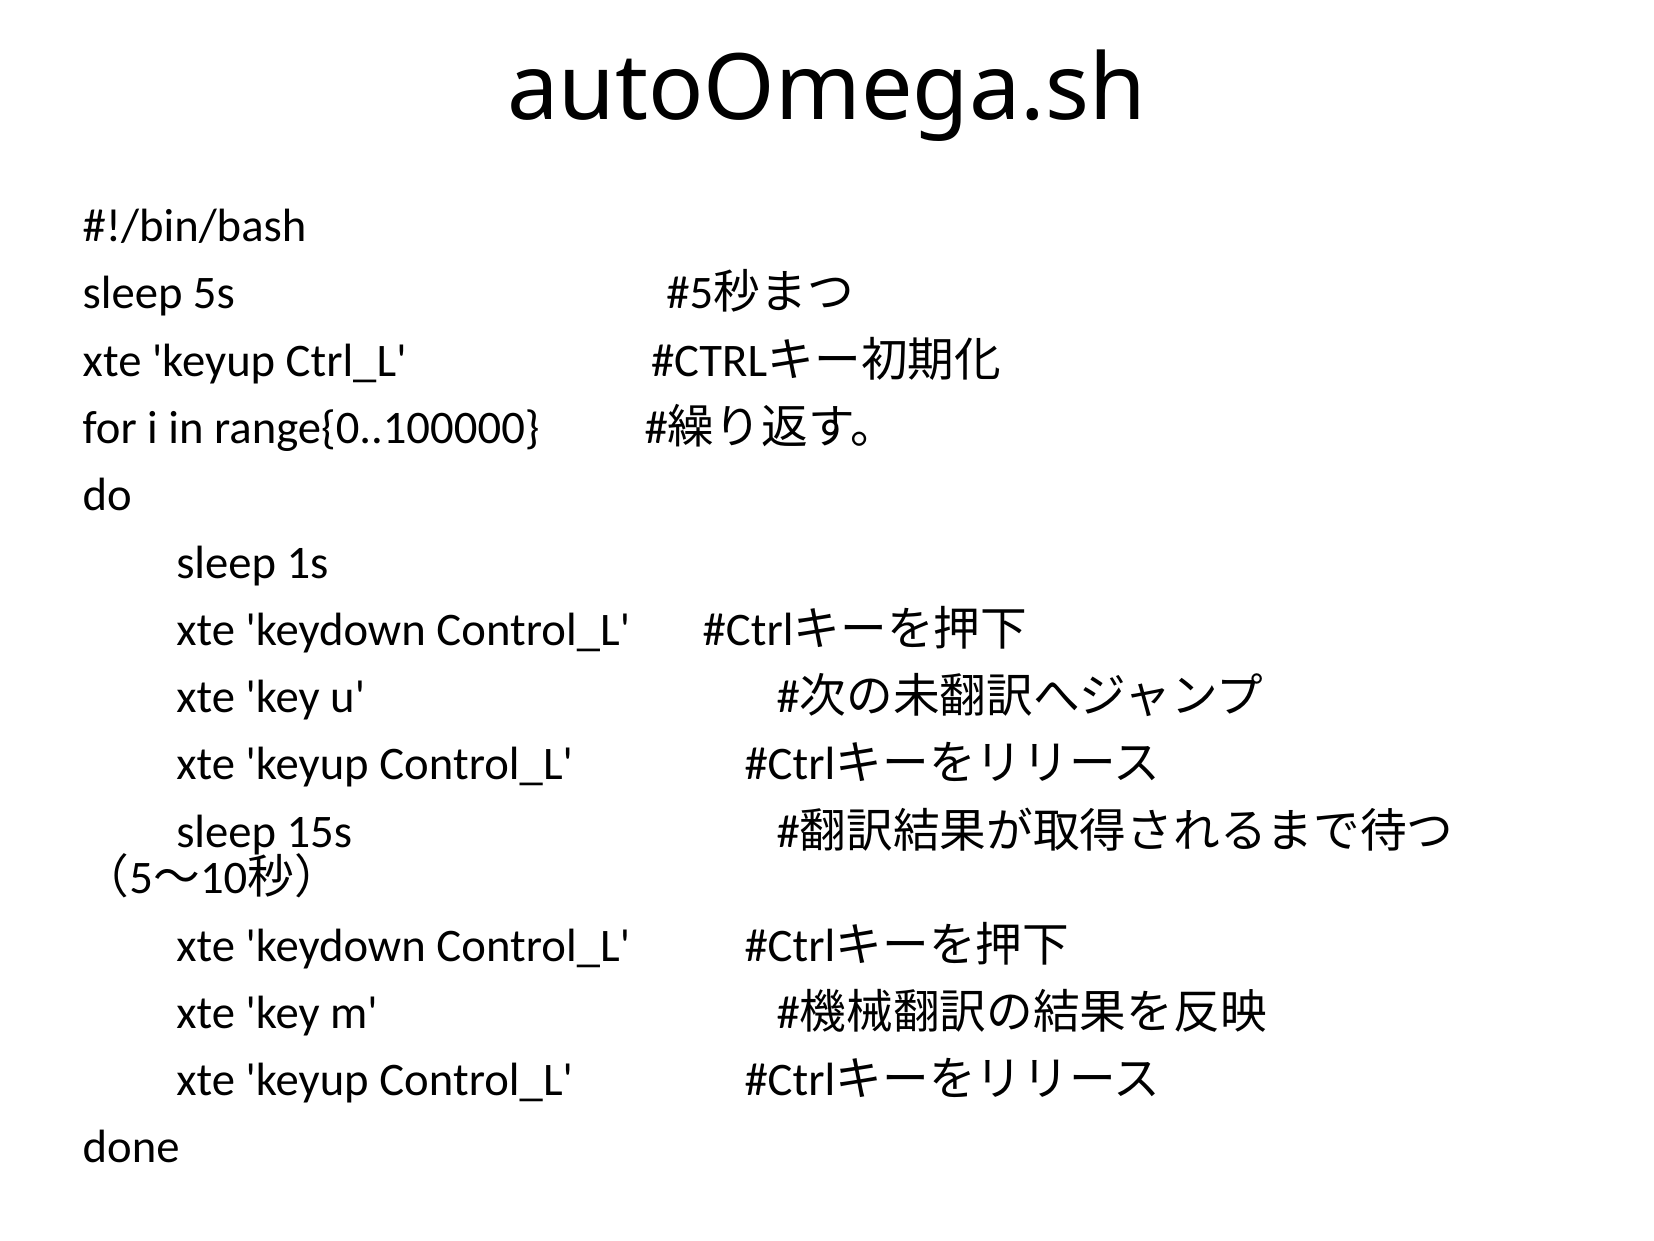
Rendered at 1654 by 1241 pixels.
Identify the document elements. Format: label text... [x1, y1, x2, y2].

title autoOmega.sh [82, 17, 1571, 150]
list #!/bin/bash sleep 5s #5秒まつ xte 'keyup Ctrl_L' #CTRLキー初期化 for i in range{0..100000} #繰り返す。 do sleep 1s xte 'keydown Control_L' #Ctrlキーを押下 xte 'key u' #次の未翻訳へジャンプ xte 'keyup Control_L' #Ctrlキーをリリース sleep 15s #翻訳結果が取得されるまで待つ（5〜10秒） xte 'keydown Control_L' #Ctrlキーを押下 xte 'key m' #機械翻訳の結果を反映 xte 'keyup Control_L' #Ctrlキーをリリース done [82, 206, 1571, 1182]
